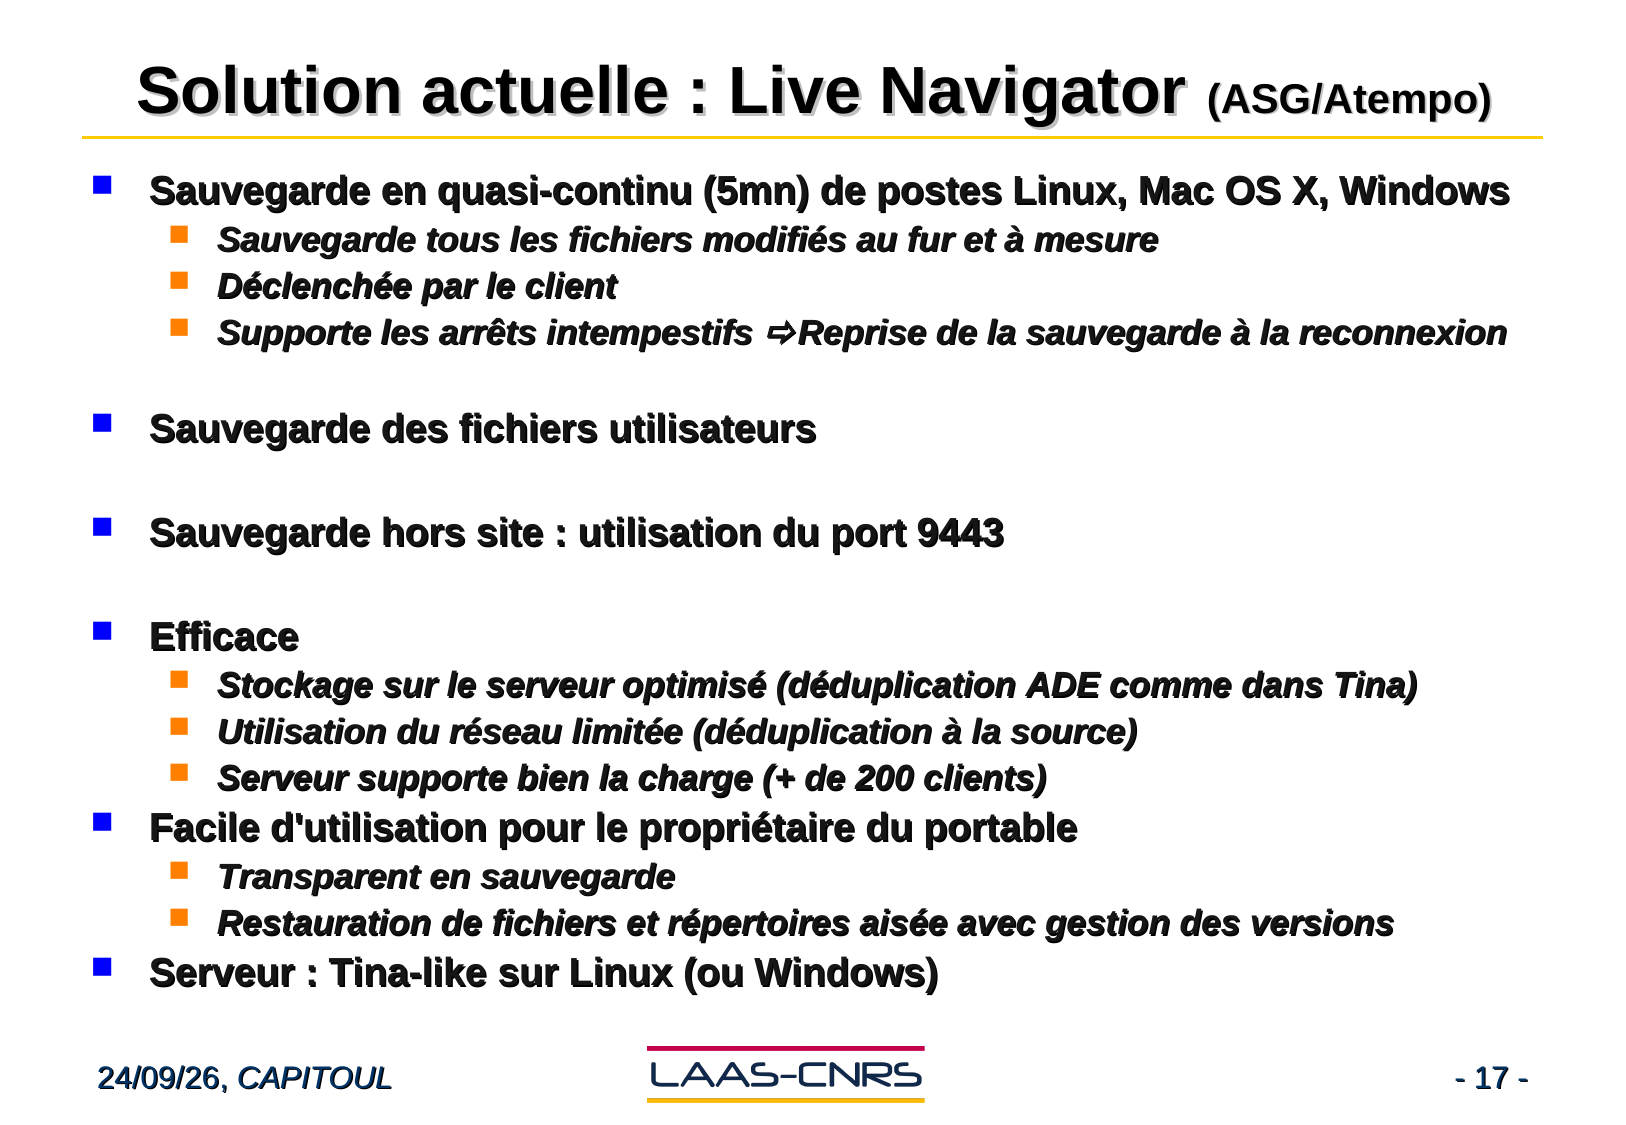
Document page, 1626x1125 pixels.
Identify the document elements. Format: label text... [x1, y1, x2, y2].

text_box 24/04/14, CAPITOUL [81, 1025, 461, 1103]
list Sauvegarde en quasi-continu (5mn) de postes Linux, Mac OS X, Windows Sauvegarde tous les fichiers modifiés au fur et à mesure Déclenchée par le client Supporte les arrêts intempestifs Reprise de la sauvegarde à la reconnexion Sauvegarde des fichiers utilisateurs Sauvegarde hors site : utilisation du port 9443 Efficace Stockage sur le serveur optimisé (déduplication ADE comme dans Tina) Utilisation du réseau limitée (déduplication à la source) Serveur supporte bien la charge (+ de 200 clients) Facile d'utilisation pour le propriétaire du portable Transparent en sauvegarde Restauration de fichiers et répertoires aisée avec gestion des versions Serveur : Tina-like sur Linux (ou Windows) [74, 162, 1538, 1025]
text_box - <number> - [1164, 1024, 1544, 1103]
picture [647, 1046, 925, 1109]
title Solution actuelle : Live Navigator (ASG/Atempo) [83, 0, 1546, 173]
